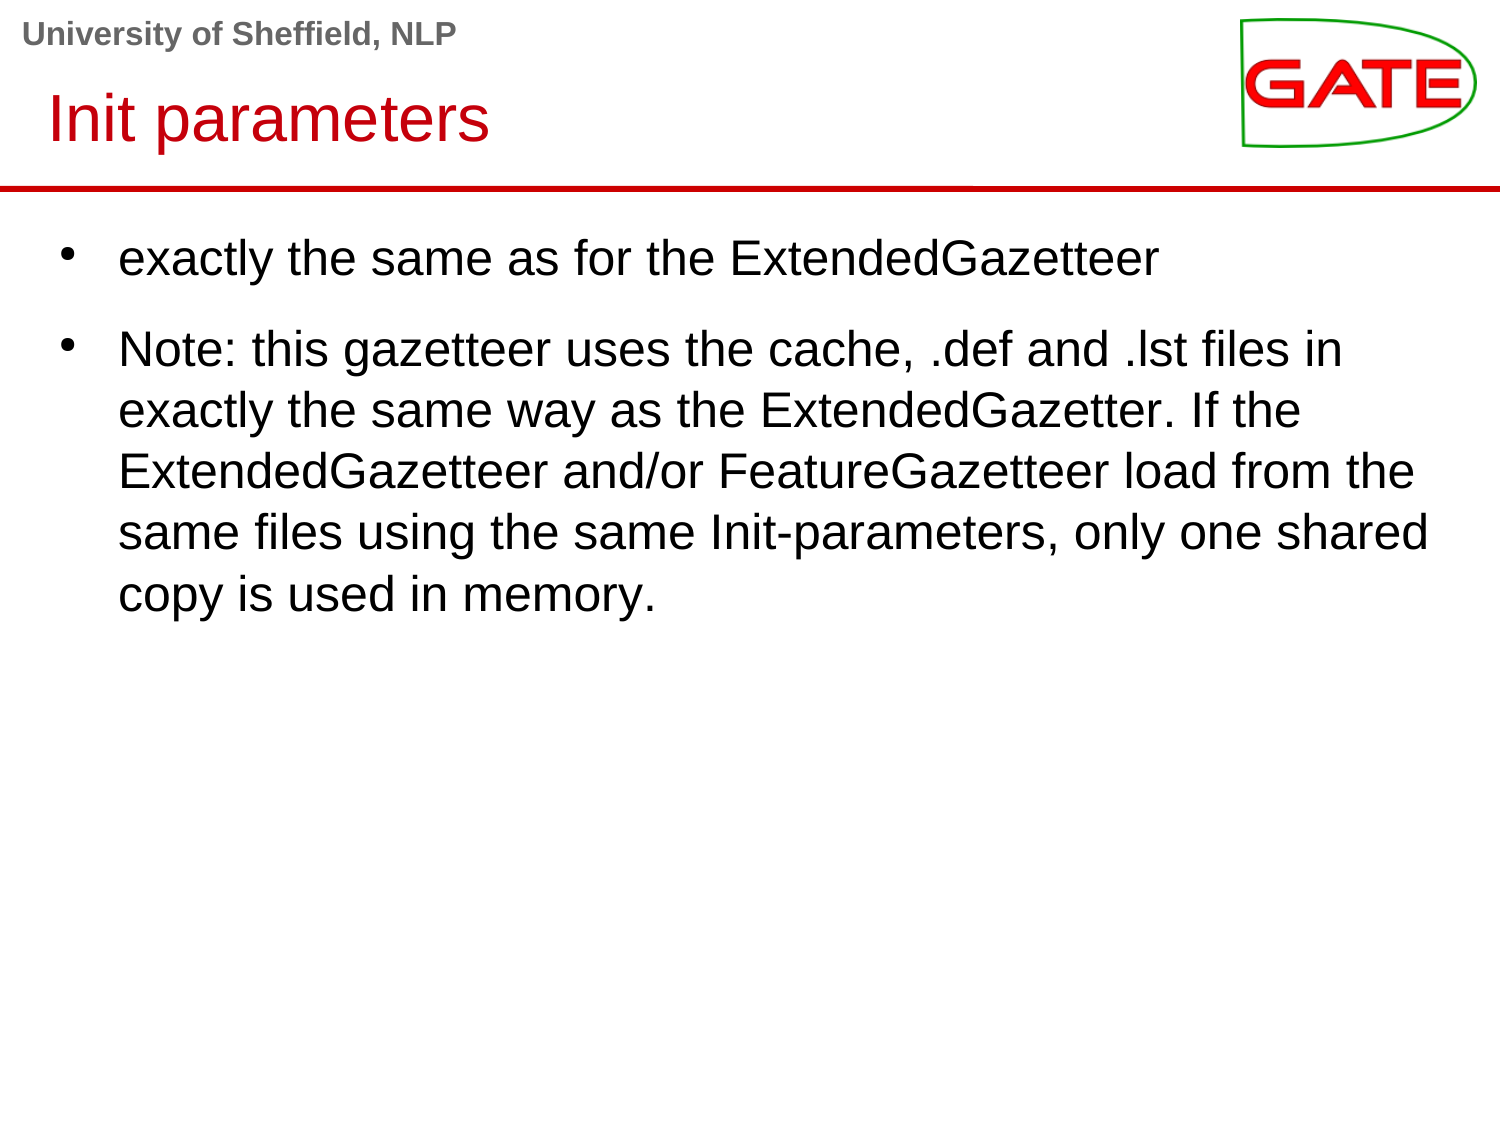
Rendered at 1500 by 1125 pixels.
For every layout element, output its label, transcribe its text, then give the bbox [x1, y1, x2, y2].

title Init parameters [47, 59, 1241, 180]
picture [1240, 18, 1477, 148]
list exactly the same as for the ExtendedGazetteer Note: this gazetteer uses the cache, .def and .lst files in exactly the same way as the ExtendedGazetter. If the ExtendedGazetteer and/or FeatureGazetteer load from the same files using the same Init-parameters, only one shared copy is used in memory. [59, 224, 1441, 1075]
